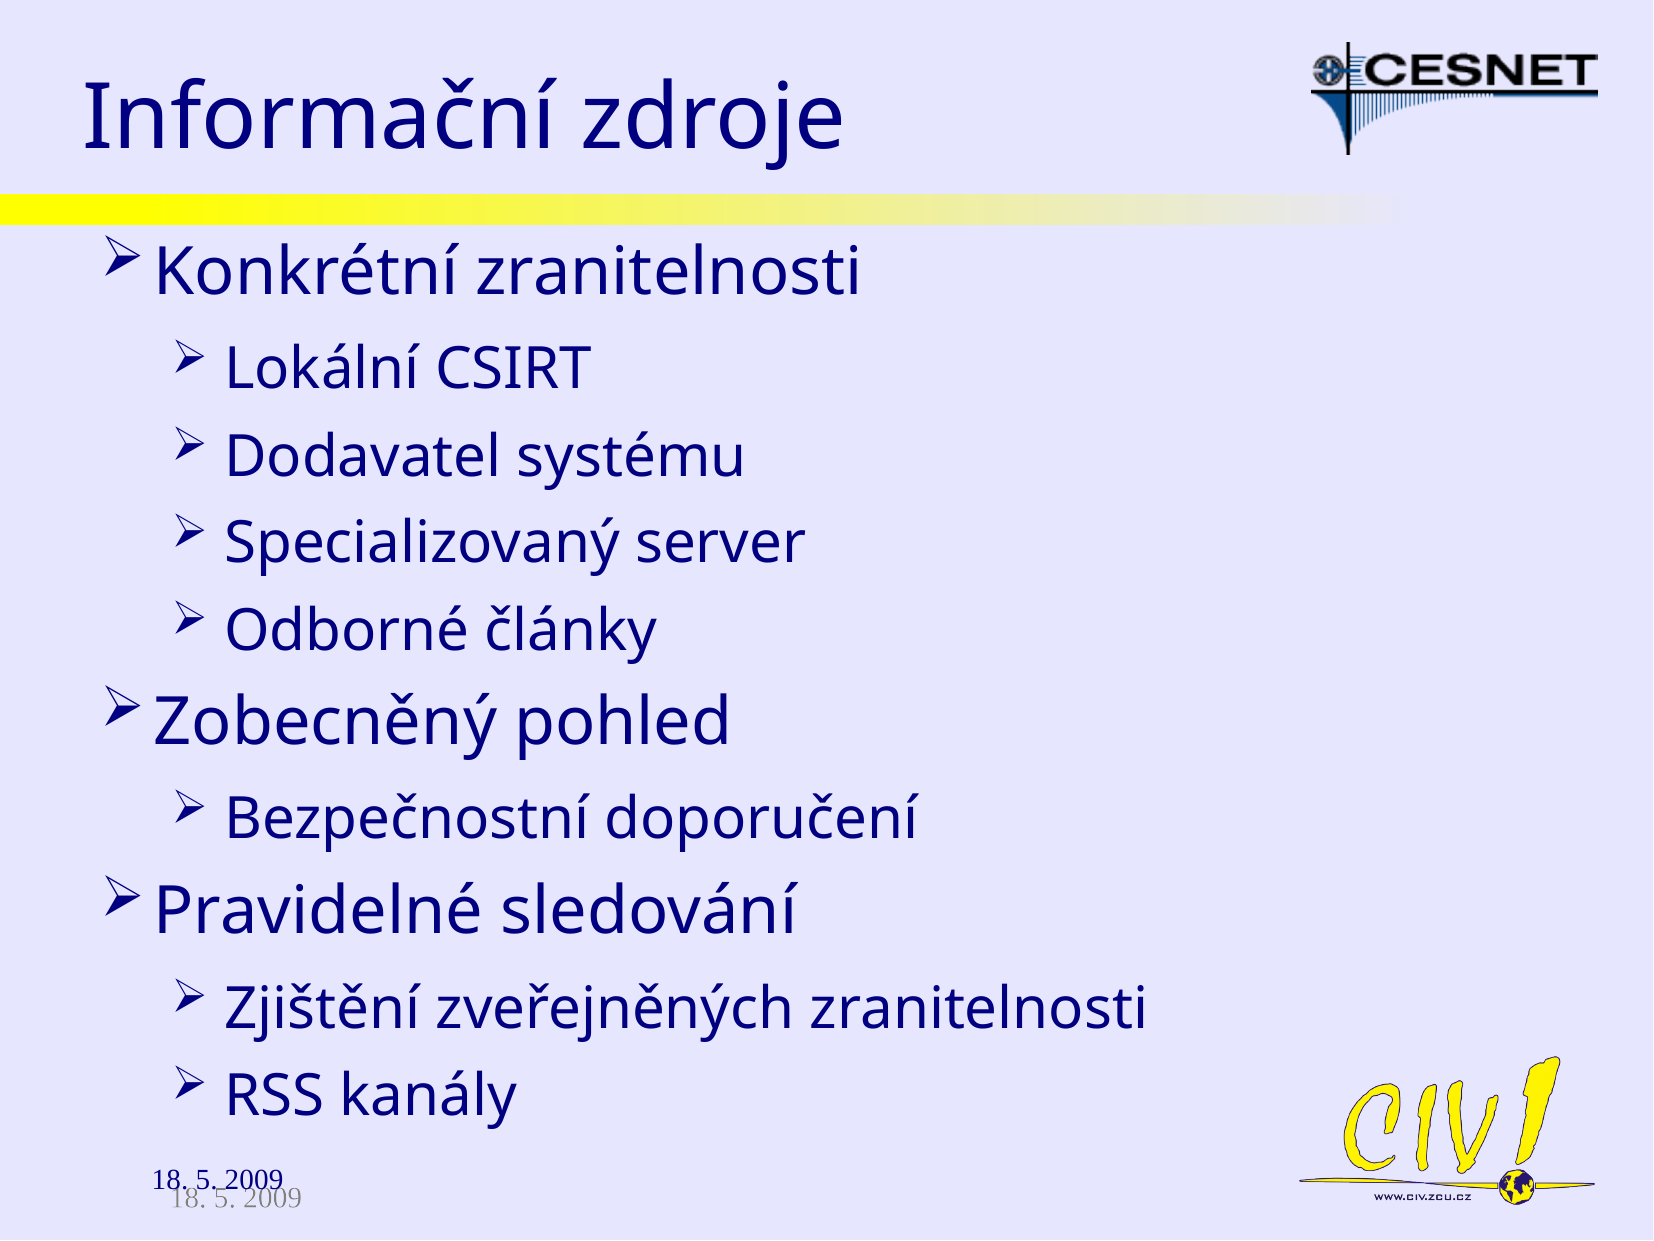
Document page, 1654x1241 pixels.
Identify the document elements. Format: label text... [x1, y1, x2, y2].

picture [1311, 42, 1598, 155]
title Informační zdroje [82, 49, 1571, 178]
picture [1299, 1056, 1595, 1205]
list Konkrétní zranitelnosti Lokální CSIRT Dodavatel systému Specializovaný server Odborné články Zobecněný pohled Bezpečnostní doporučení Pravidelné sledování Zjištění zveřejněných zranitelnosti RSS kanály [82, 236, 1571, 1140]
